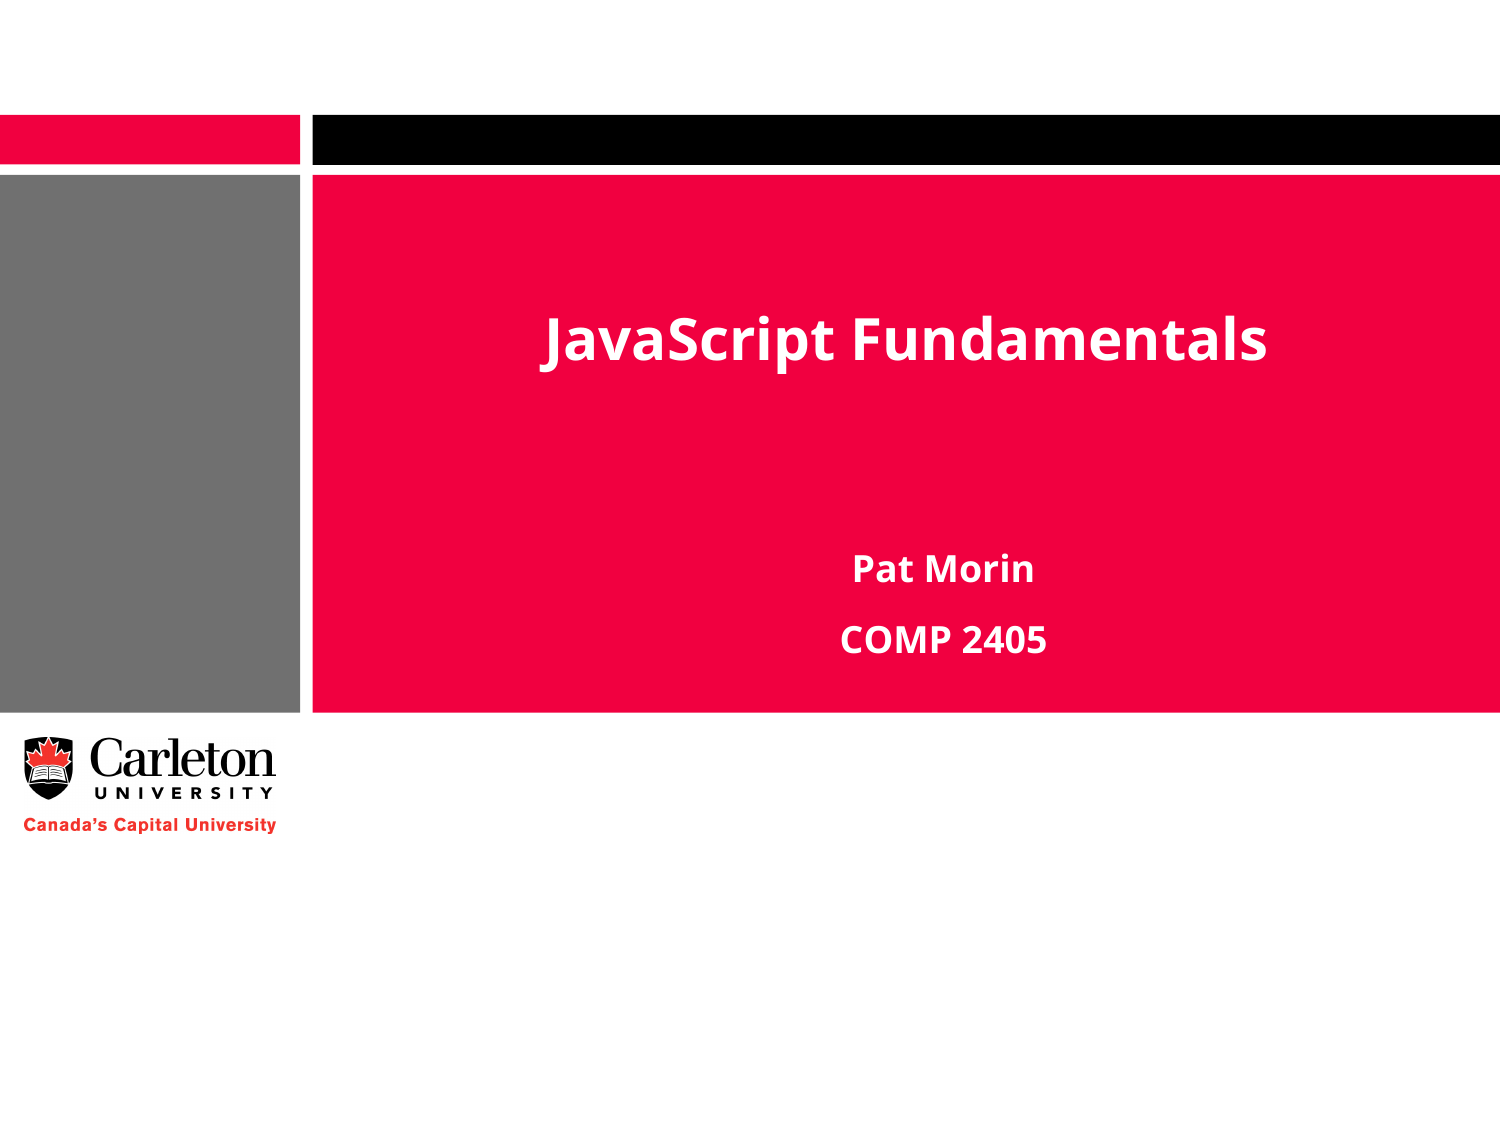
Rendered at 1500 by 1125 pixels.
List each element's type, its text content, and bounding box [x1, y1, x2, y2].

picture [24, 737, 276, 834]
subtitle Pat Morin COMP 2405 [312, 524, 1500, 716]
title JavaScript Fundamentals [312, 174, 1500, 501]
